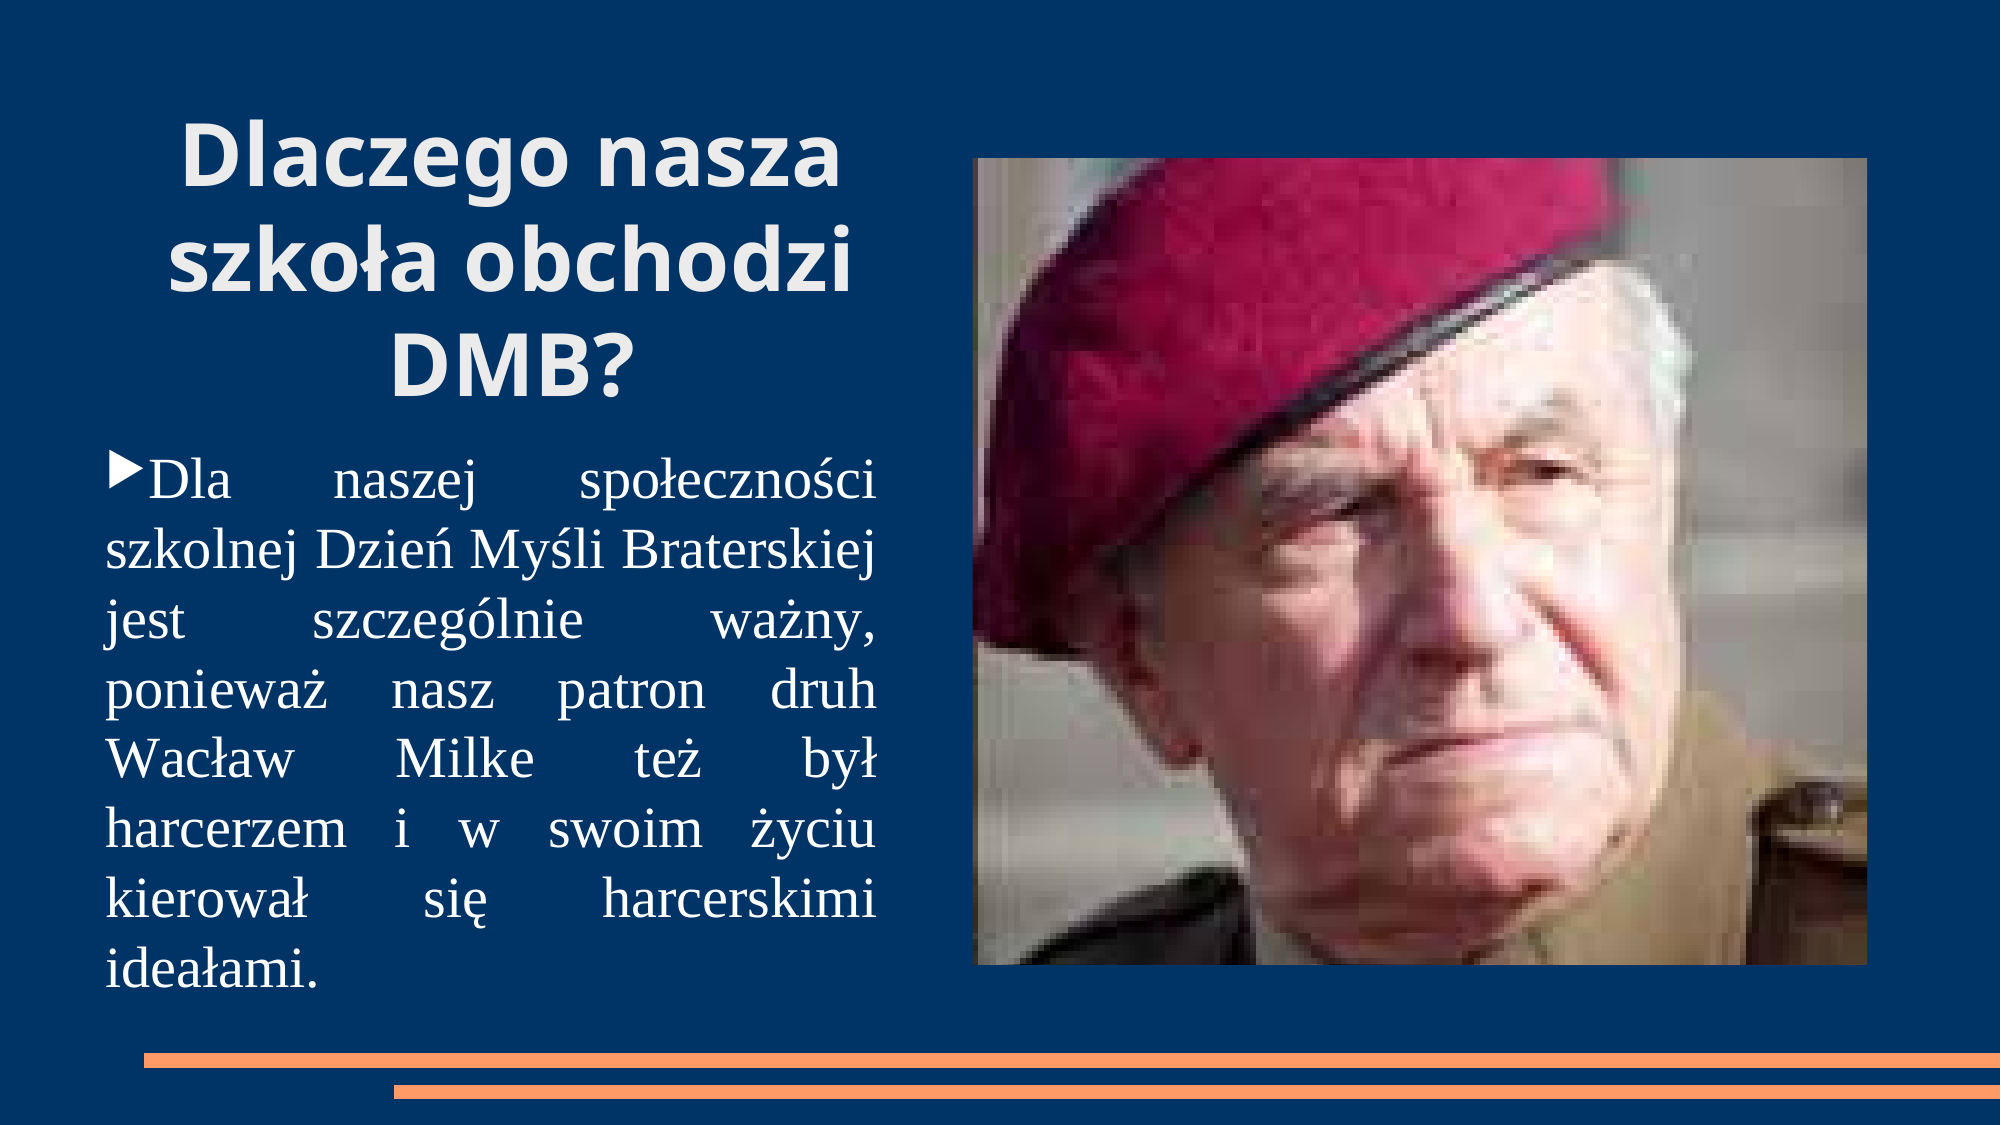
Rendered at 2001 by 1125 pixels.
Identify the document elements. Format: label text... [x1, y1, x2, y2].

picture [972, 158, 1868, 965]
title Dlaczego nasza szkoła obchodzi DMB? [90, 91, 933, 384]
list Dla naszej społeczności szkolnej Dzień Myśli Braterskiej jest szczególnie ważny, ponieważ nasz patron druh Wacław Milke też był harcerzem i w swoim życiu kierował się harcerskimi ideałami. [90, 432, 893, 1035]
